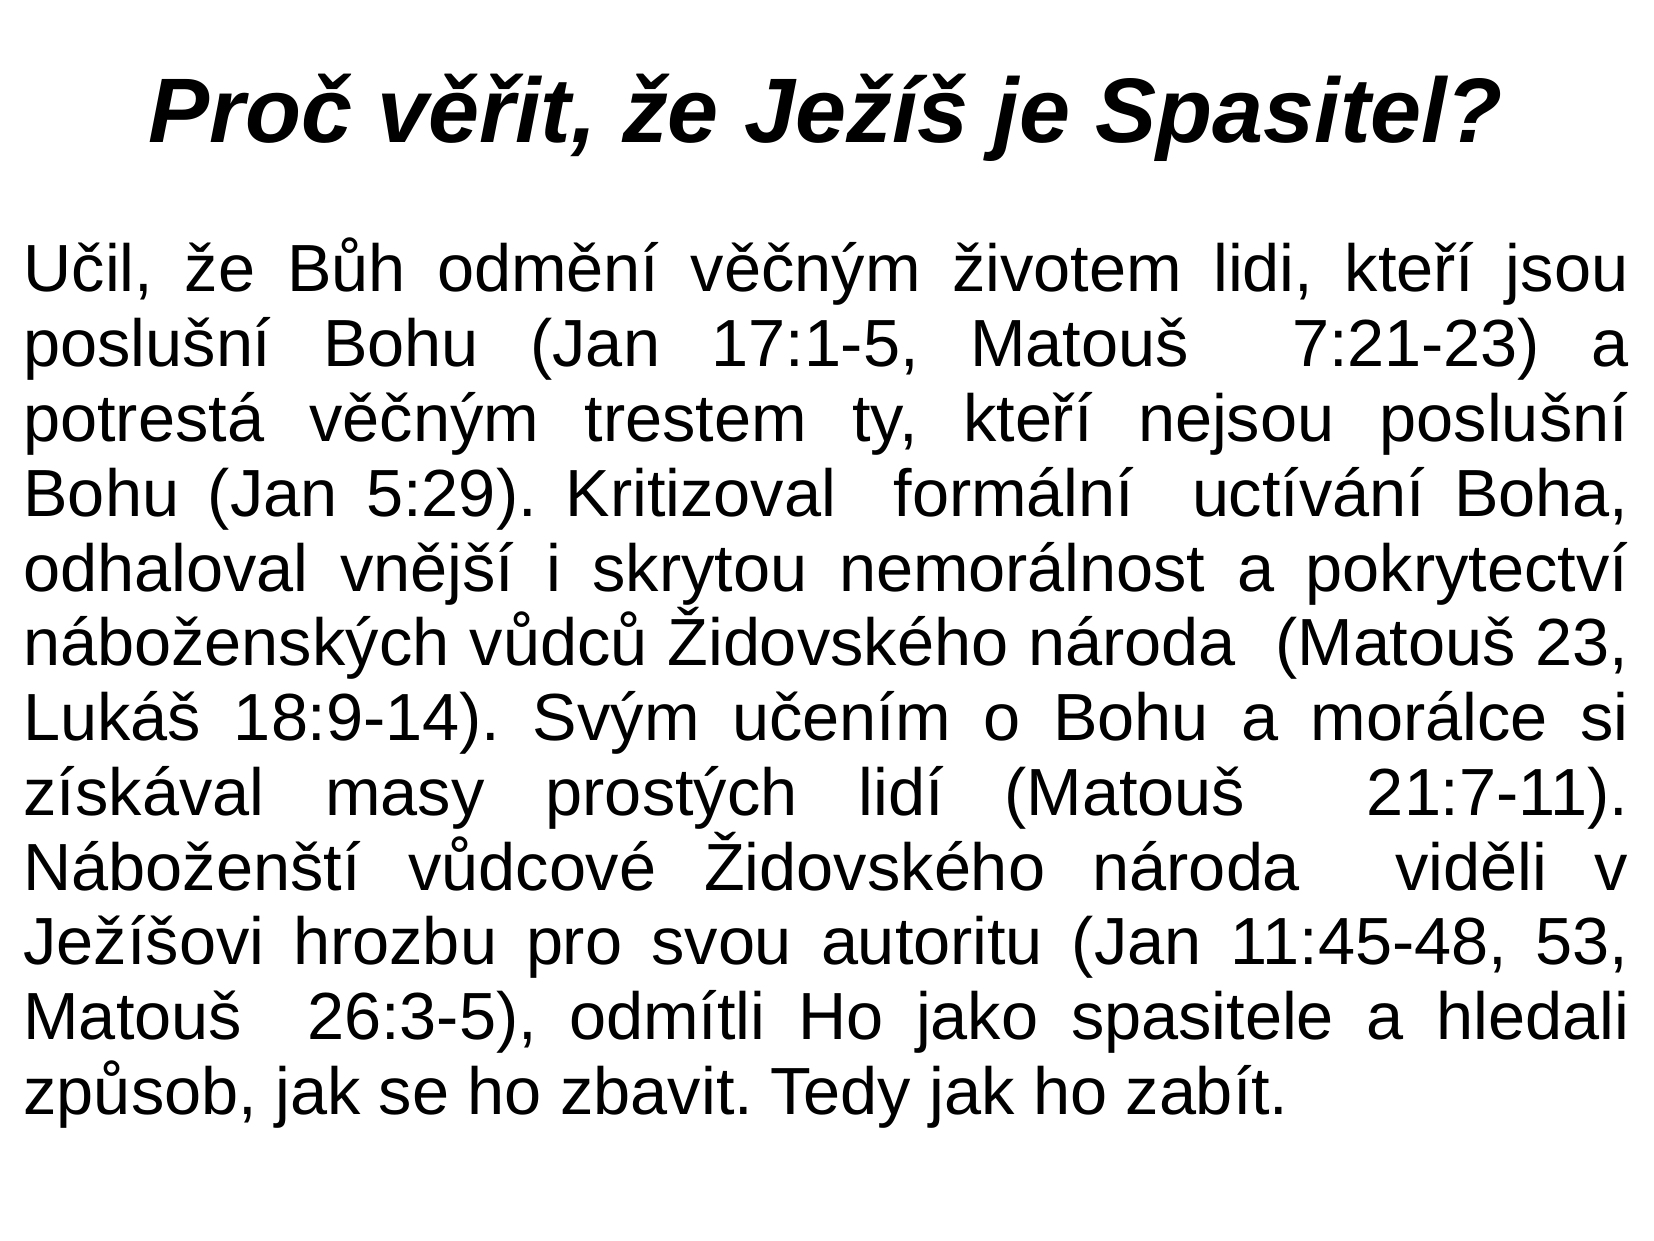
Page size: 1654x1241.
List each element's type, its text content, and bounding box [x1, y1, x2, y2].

title Proč věřit, že Ježíš je Spasitel? [82, 7, 1571, 177]
subtitle Učil, že Bůh odmění věčným životem lidi, kteří jsou poslušní Bohu (Jan 17:1-5, Matouš 7:21-23) a potrestá věčným trestem ty, kteří nejsou poslušní Bohu (Jan 5:29). Kritizoval formální uctívání Boha, odhaloval vnější i skrytou nemorálnost a pokrytectví náboženských vůdců Židovského národa (Matouš 23, Lukáš 18:9-14). Svým učením o Bohu a morálce si získával masy prostých lidí (Matouš 21:7-11). Náboženští vůdcové Židovského národa viděli v Ježíšovi hrozbu pro svou autoritu (Jan 11:45-48, 53, Matouš 26:3-5), odmítli Ho jako spasitele a hledali způsob, jak se ho zbavit. Tedy jak ho zabít. [23, 177, 1630, 1241]
